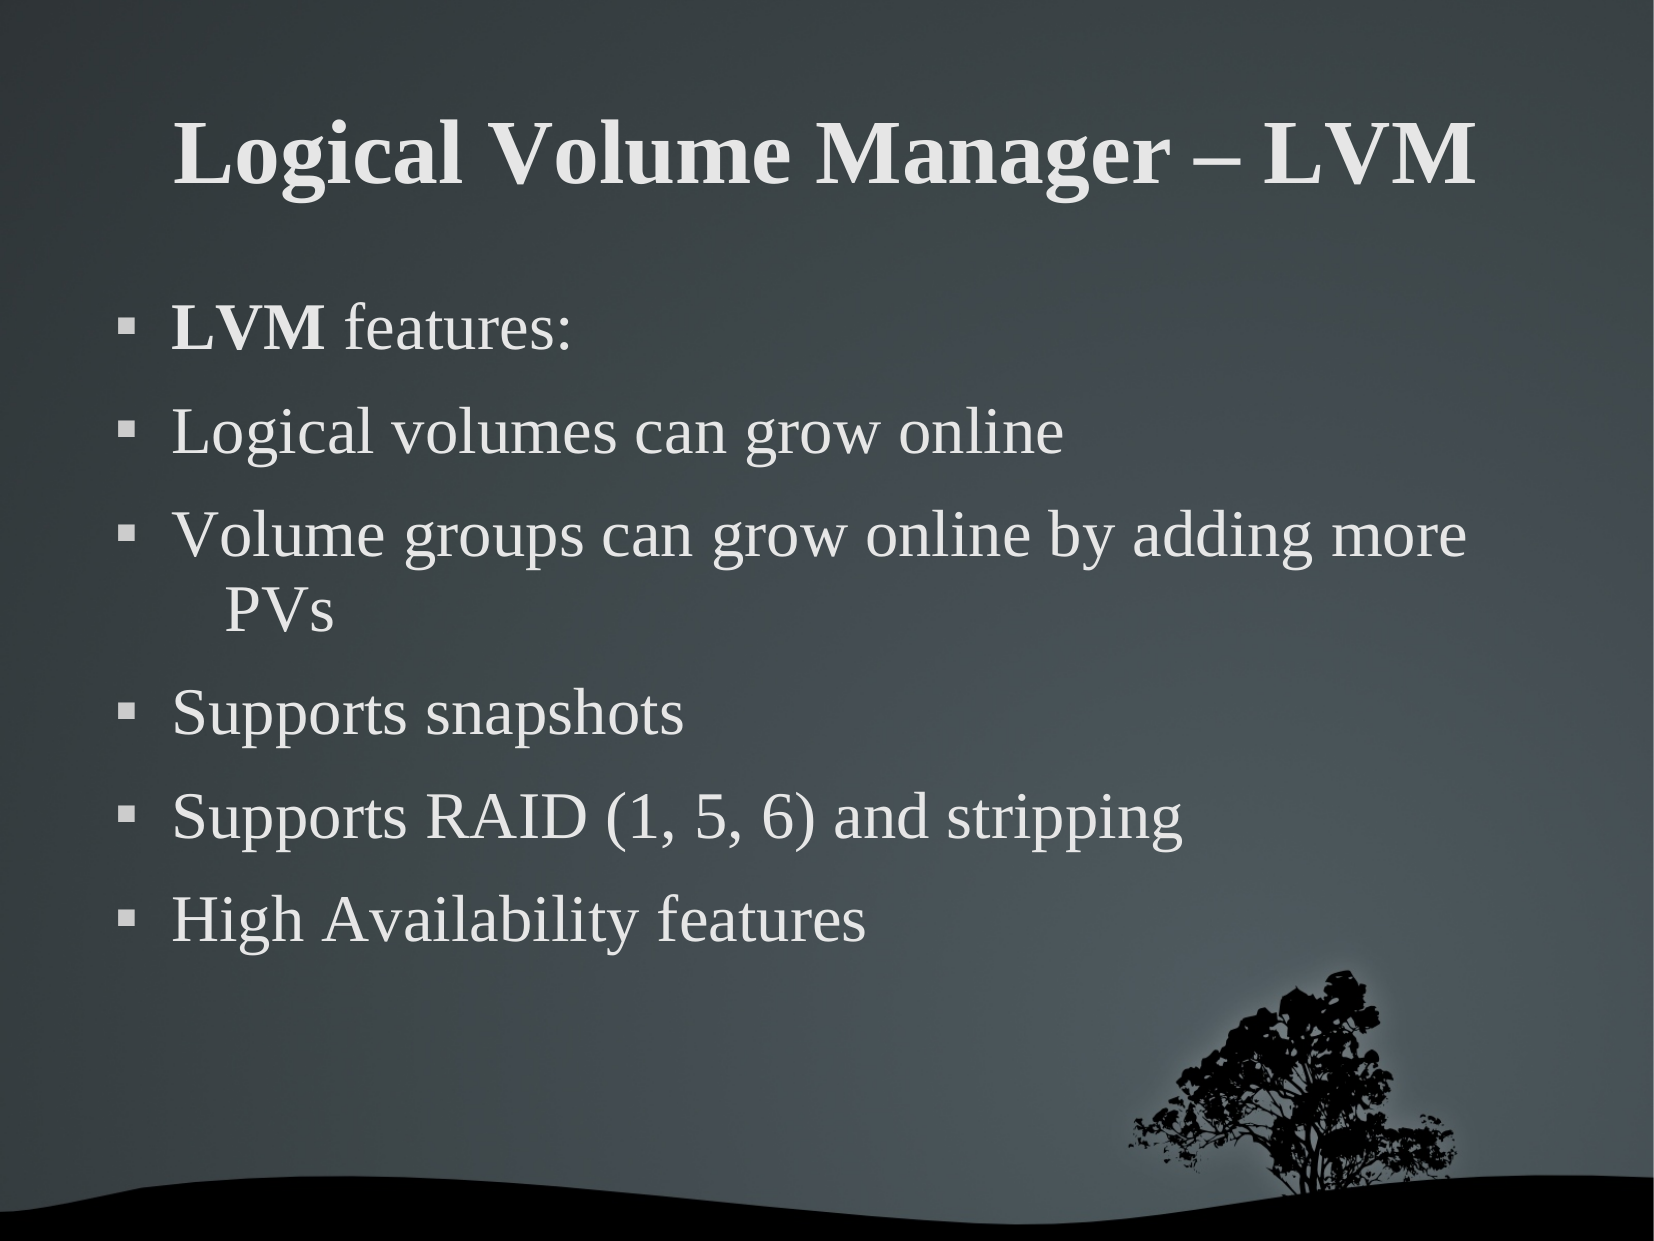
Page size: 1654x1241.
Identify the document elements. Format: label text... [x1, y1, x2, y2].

title Logical Volume Manager – LVM [82, 49, 1571, 257]
picture [0, 0, 1654, 1241]
list LVM features: Logical volumes can grow online Volume groups can grow online by adding more PVs Supports snapshots Supports RAID (1, 5, 6) and stripping High Availability features [82, 290, 1571, 1109]
